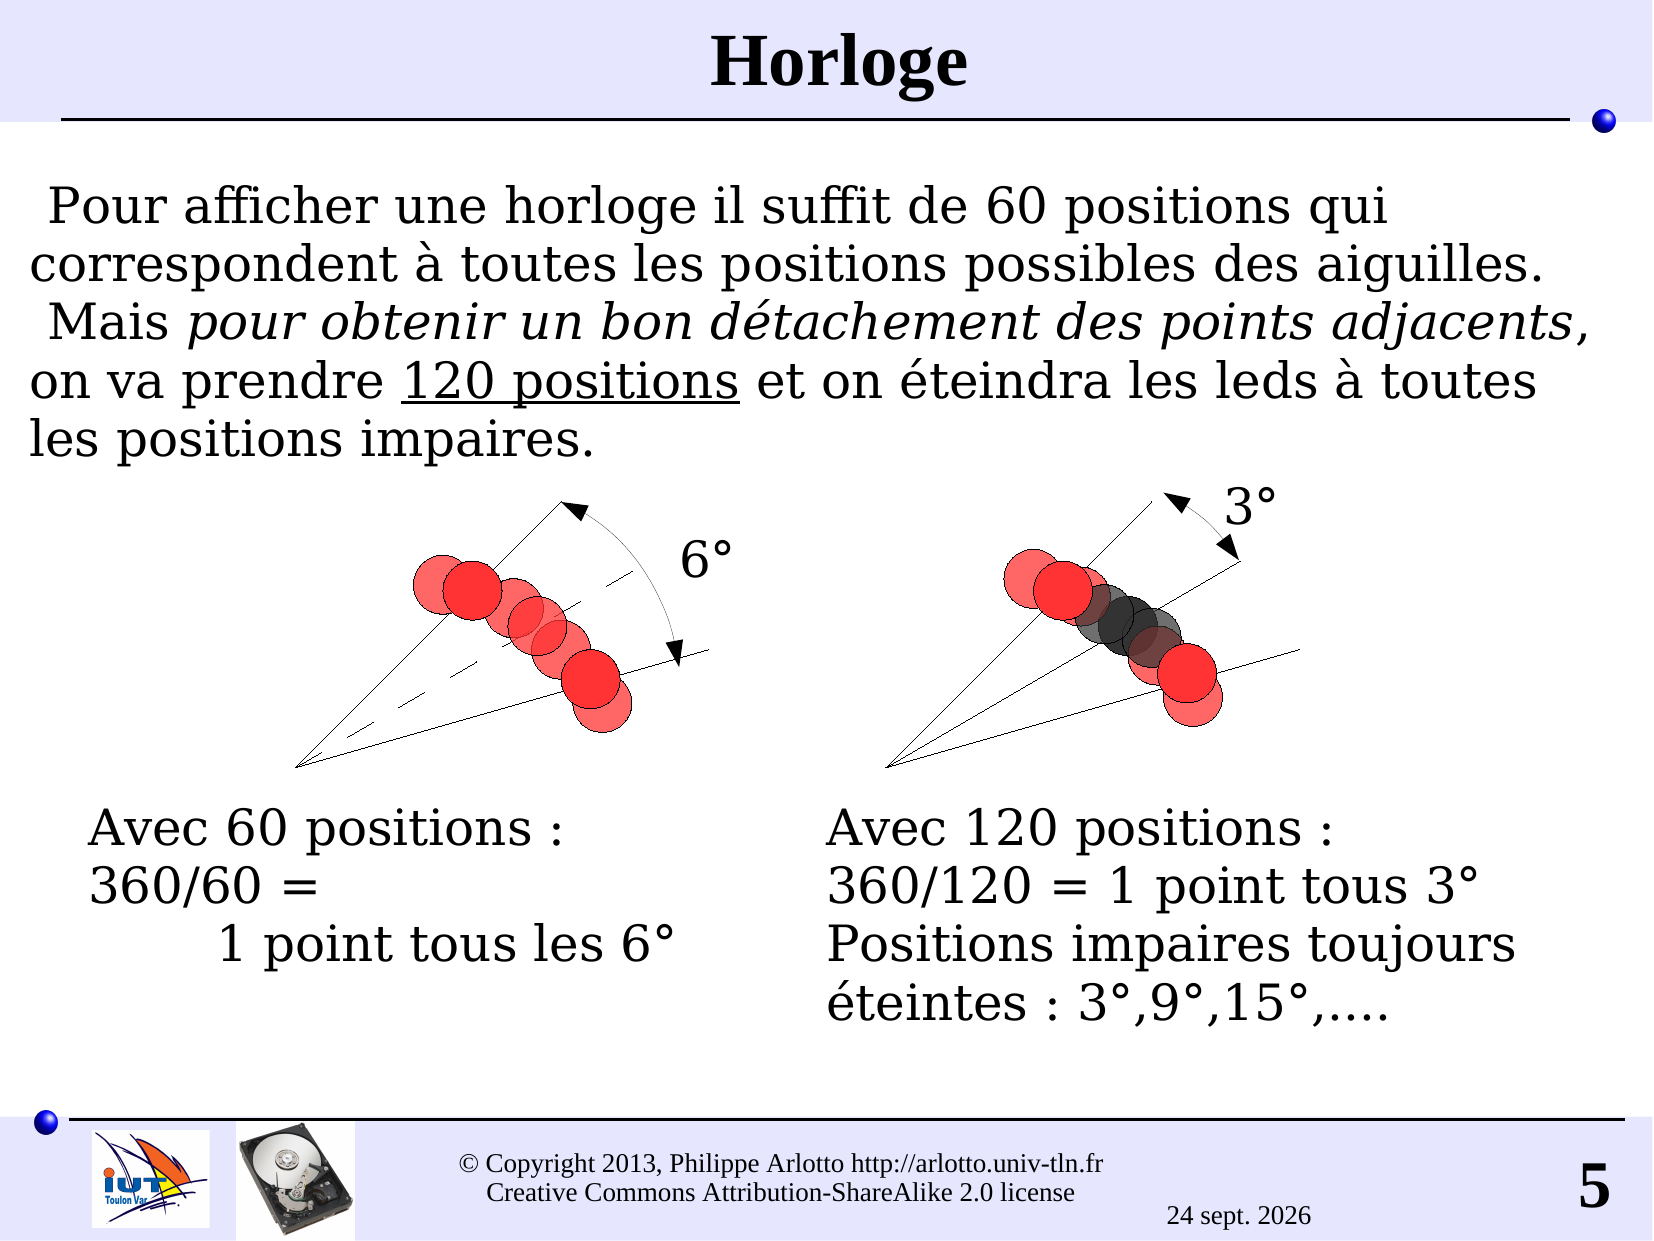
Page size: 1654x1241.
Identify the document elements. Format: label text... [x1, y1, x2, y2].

text_box Avec 60 positions : 360/60 = 1 point tous les 6° [88, 798, 679, 974]
text_box Avec 120 positions : 360/120 = 1 point tous 3° Positions impaires toujours éteintes : 3°,9°,15°,.... [826, 798, 1519, 1032]
title Horloge [95, 11, 1585, 110]
text_box 3° [1223, 478, 1280, 537]
text_box [413, 555, 632, 733]
text_box [1003, 549, 1223, 727]
text_box Pour afficher une horloge il suffit de 60 positions qui correspondent à toutes les positions possibles des aiguilles. Mais pour obtenir un bon détachement des points adjacents, on va prendre 120 positions et on éteindra les leds à toutes les positions impaires. [29, 177, 1595, 527]
text_box 6° [679, 531, 737, 590]
picture [236, 1121, 355, 1241]
